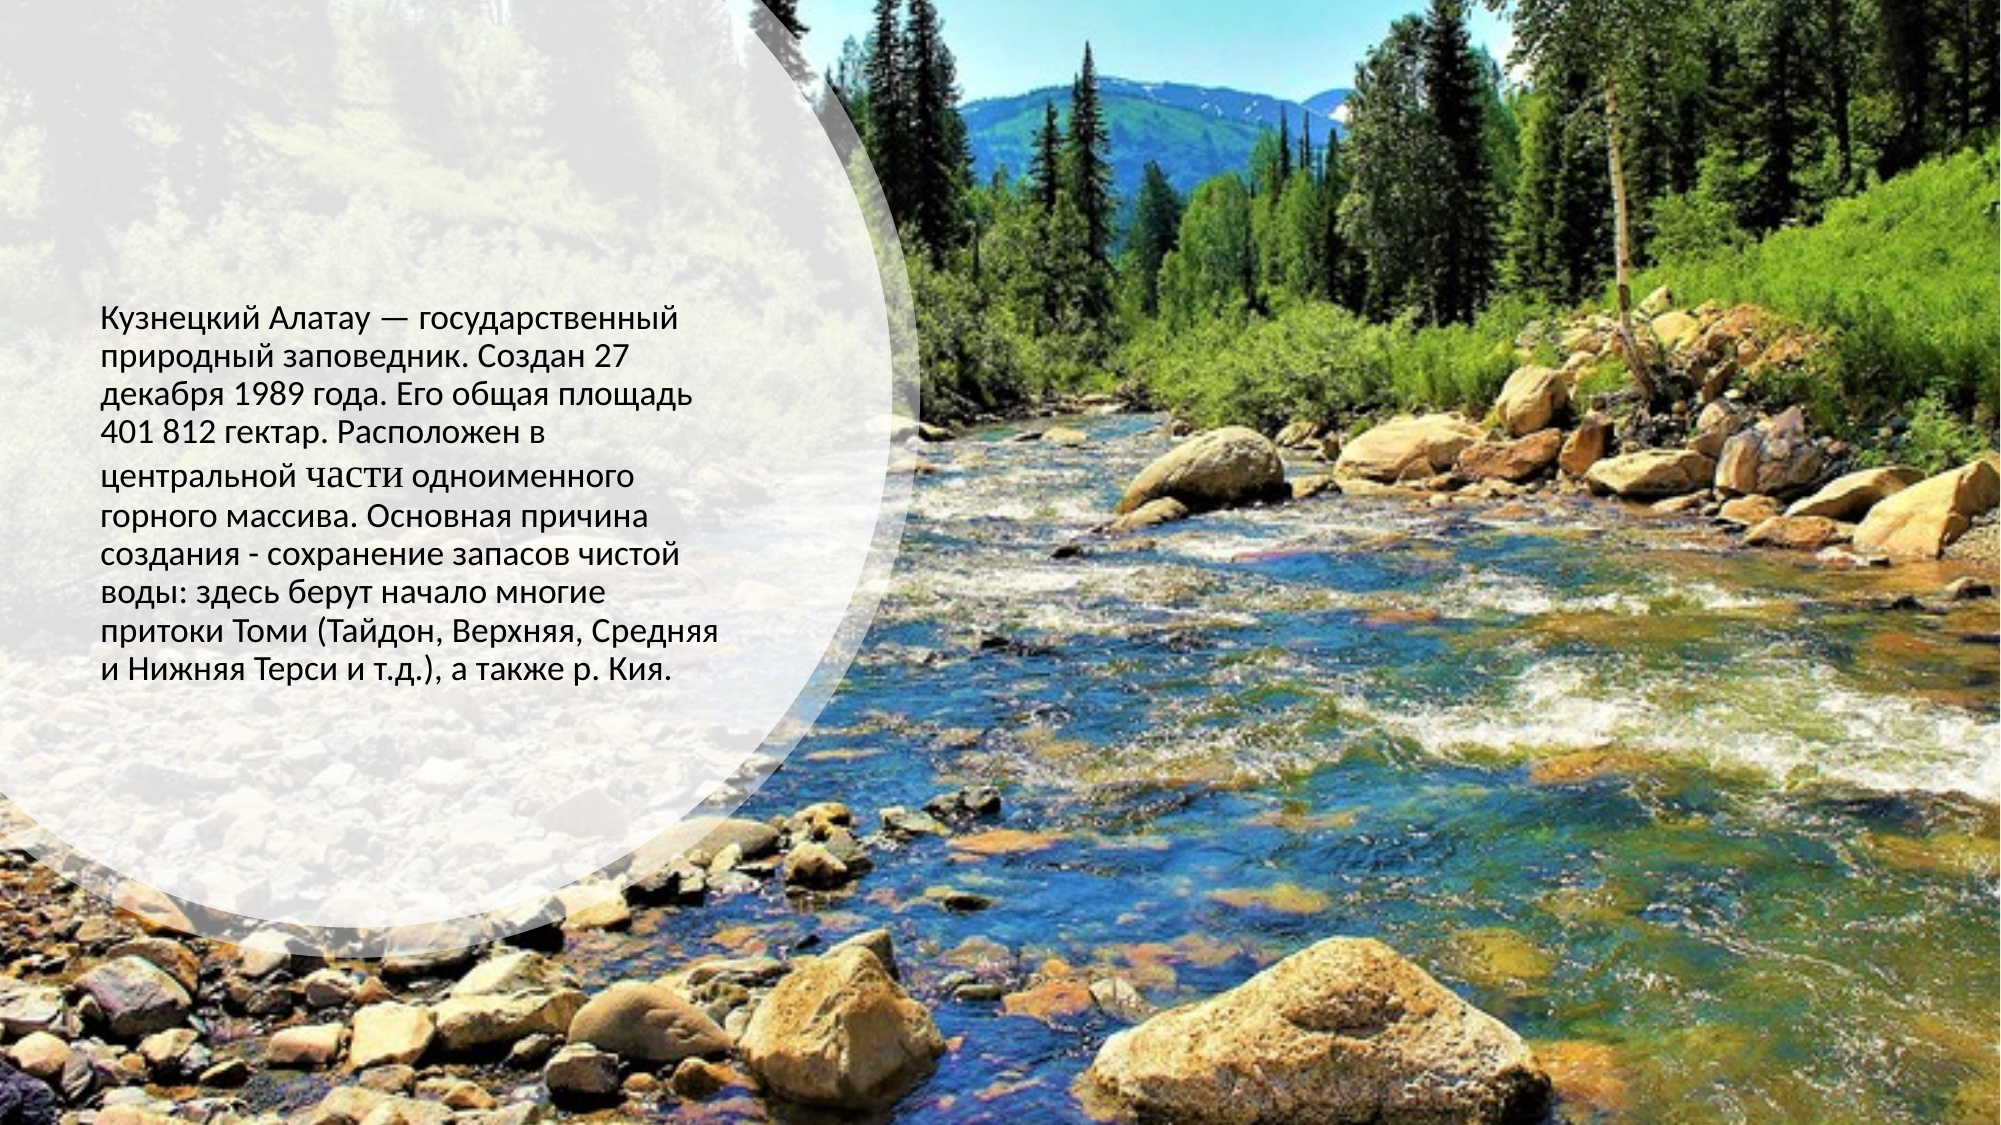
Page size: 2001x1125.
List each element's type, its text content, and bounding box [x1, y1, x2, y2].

text_box Кузнецкий Алатау — государственный природный заповедник. Создан 27 декабря 1989 года. Его общая площадь 401 812 гектар. Расположен в центральной части одноименного горного массива. Основная причина создания - сохранение запасов чистой воды: здесь берут начало многие притоки Томи (Тайдон, Верхняя, Средняя и Нижняя Терси и т.д.), а также р. Кия. [85, 291, 752, 743]
picture [0, 0, 2000, 1125]
text_box [0, 0, 921, 958]
